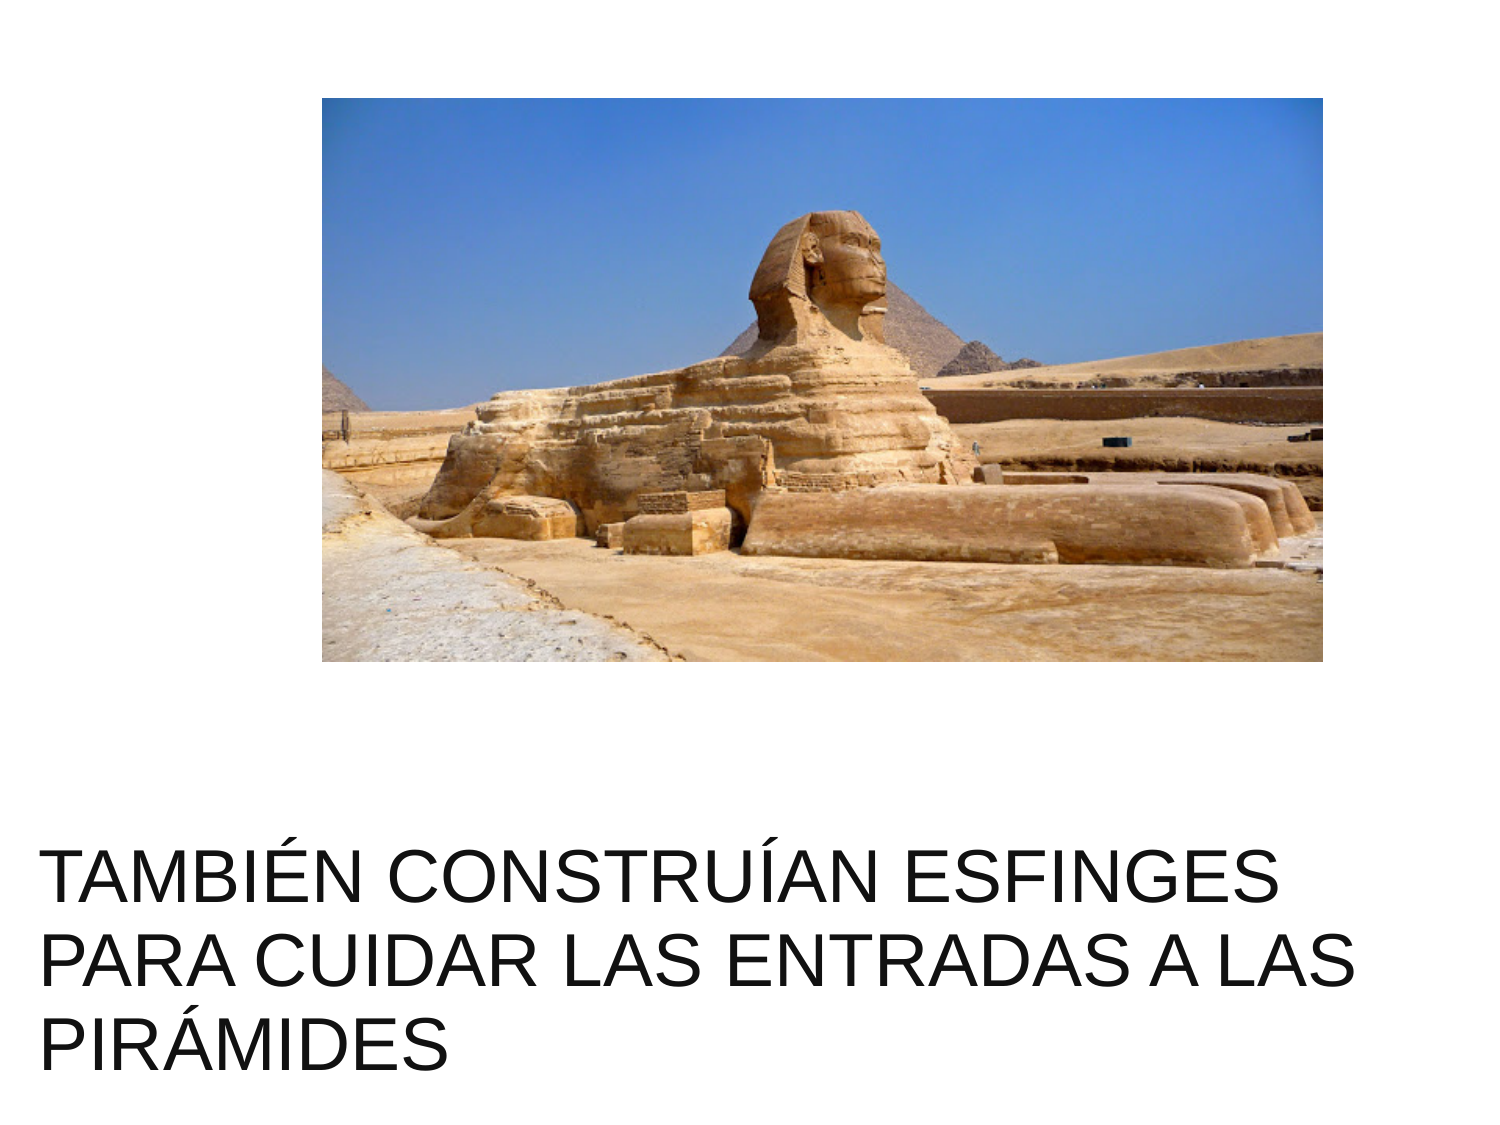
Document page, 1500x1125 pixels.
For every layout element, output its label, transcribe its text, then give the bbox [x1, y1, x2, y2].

text_box TAMBIÉN CONSTRUÍAN ESFINGES PARA CUIDAR LAS ENTRADAS A LAS PIRÁMIDES [23, 826, 1453, 1094]
picture [322, 98, 1323, 662]
